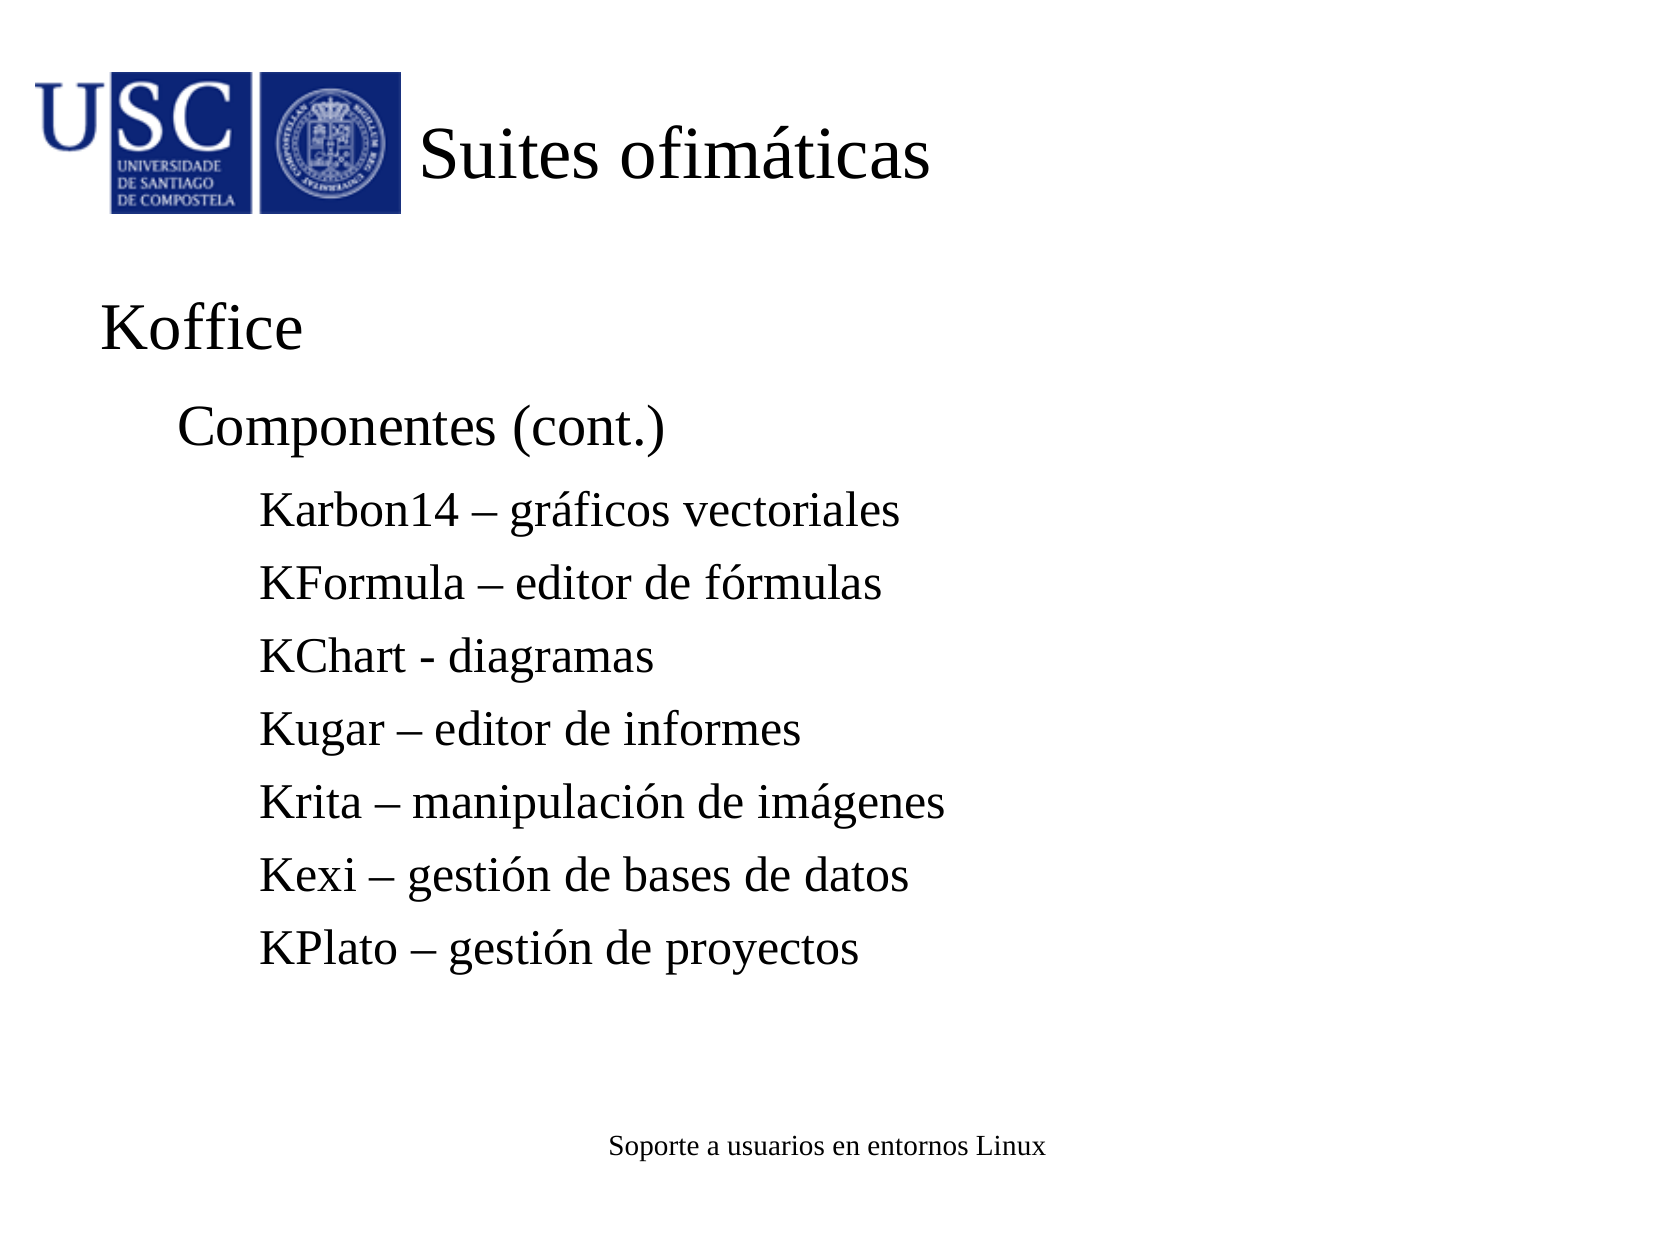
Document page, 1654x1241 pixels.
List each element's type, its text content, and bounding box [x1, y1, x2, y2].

title Suites ofimáticas [418, 49, 1571, 257]
picture [35, 72, 401, 214]
list Koffice Componentes (cont.) Karbon14 – gráficos vectoriales KFormula – editor de fórmulas KChart - diagramas Kugar – editor de informes Krita – manipulación de imágenes Kexi – gestión de bases de datos KPlato – gestión de proyectos [82, 290, 1571, 1109]
